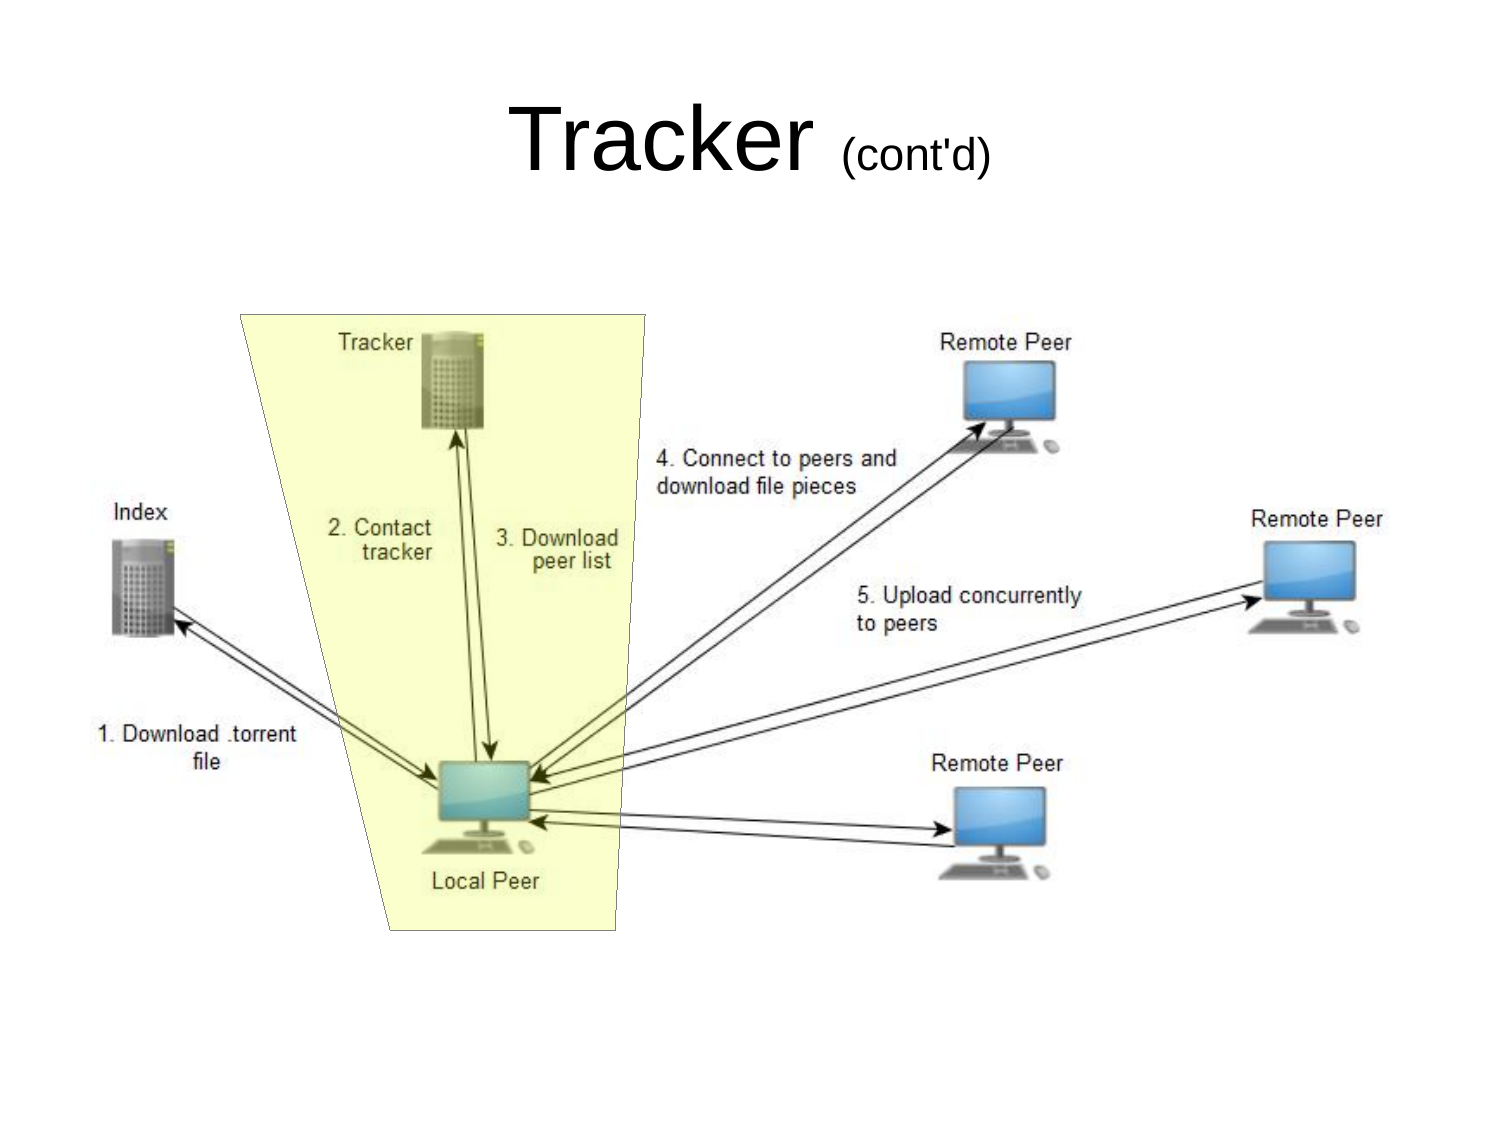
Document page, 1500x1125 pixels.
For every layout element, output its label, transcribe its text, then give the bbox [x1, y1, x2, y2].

title Tracker (cont'd) [75, 45, 1425, 233]
picture [90, 314, 1440, 962]
text_box [240, 314, 646, 931]
